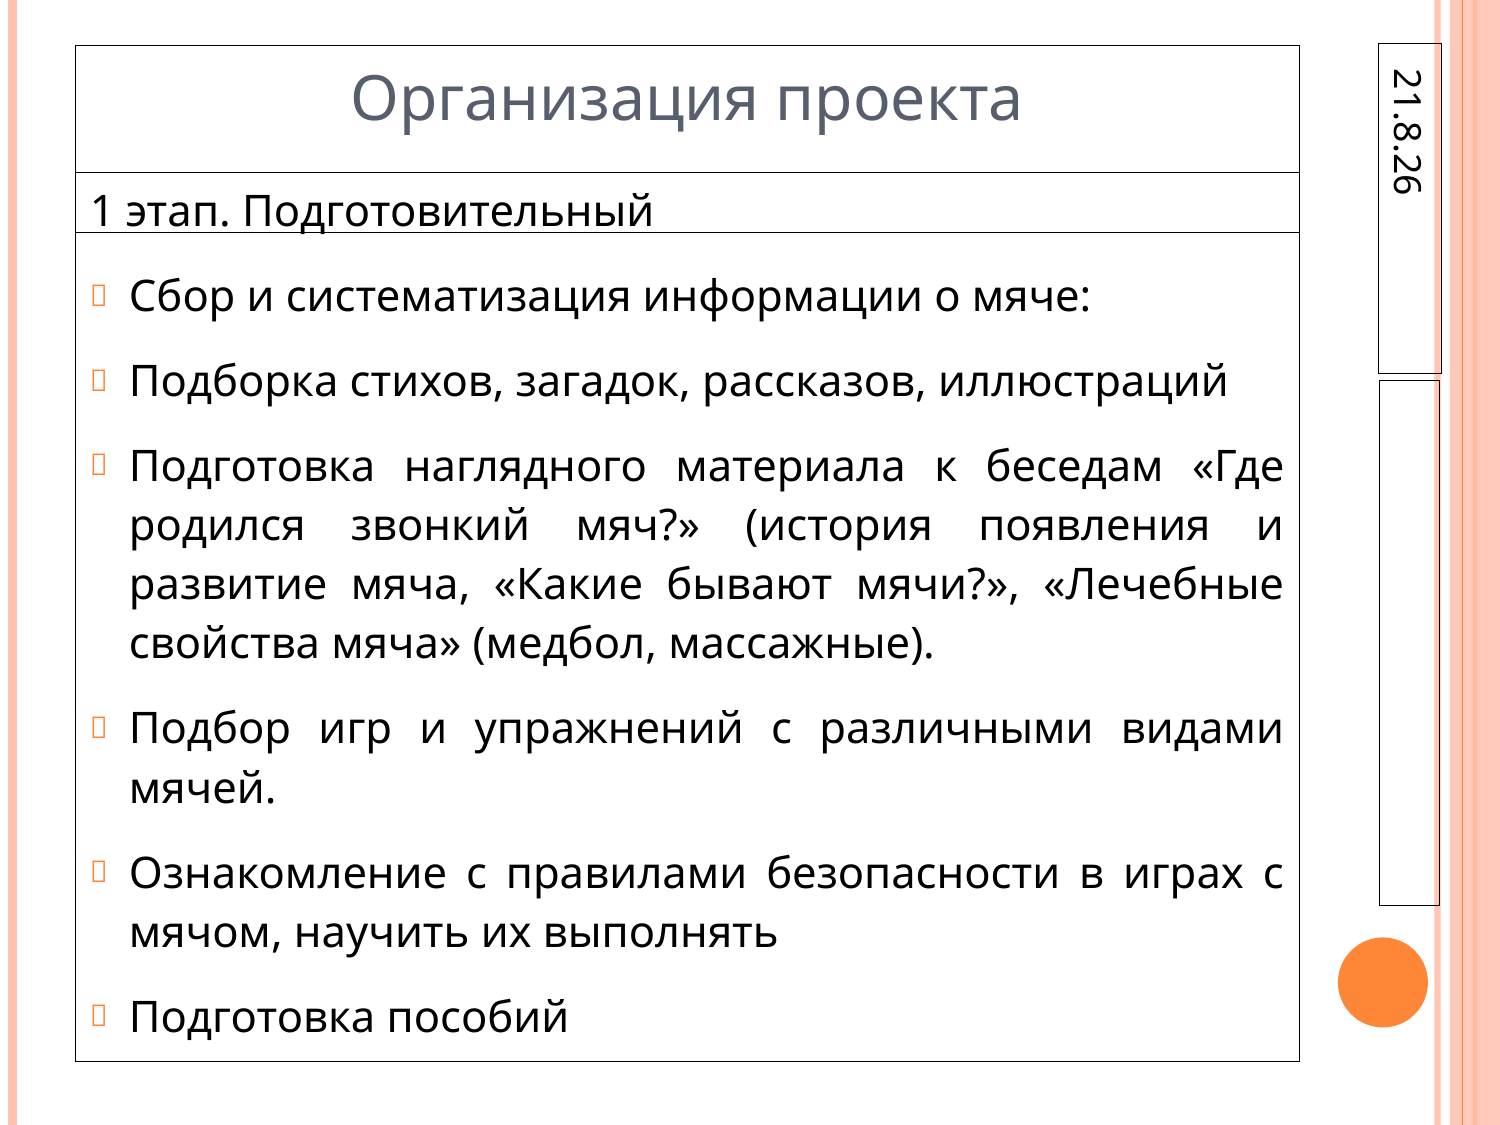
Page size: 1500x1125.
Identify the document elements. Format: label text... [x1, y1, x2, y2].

title Организация проекта [75, 45, 1300, 172]
list 1 этап. Подготовительный Сбор и систематизация информации о мяче: Подборка стихов, загадок, рассказов, иллюстраций Подготовка наглядного материала к беседам «Где родился звонкий мяч?» (история появления и развитие мяча, «Какие бывают мячи?», «Лечебные свойства мяча» (медбол, массажные). Подбор игр и упражнений с различными видами мячей. Ознакомление с правилами безопасности в играх с мячом, научить их выполнять Подготовка пособий [75, 172, 1300, 1062]
